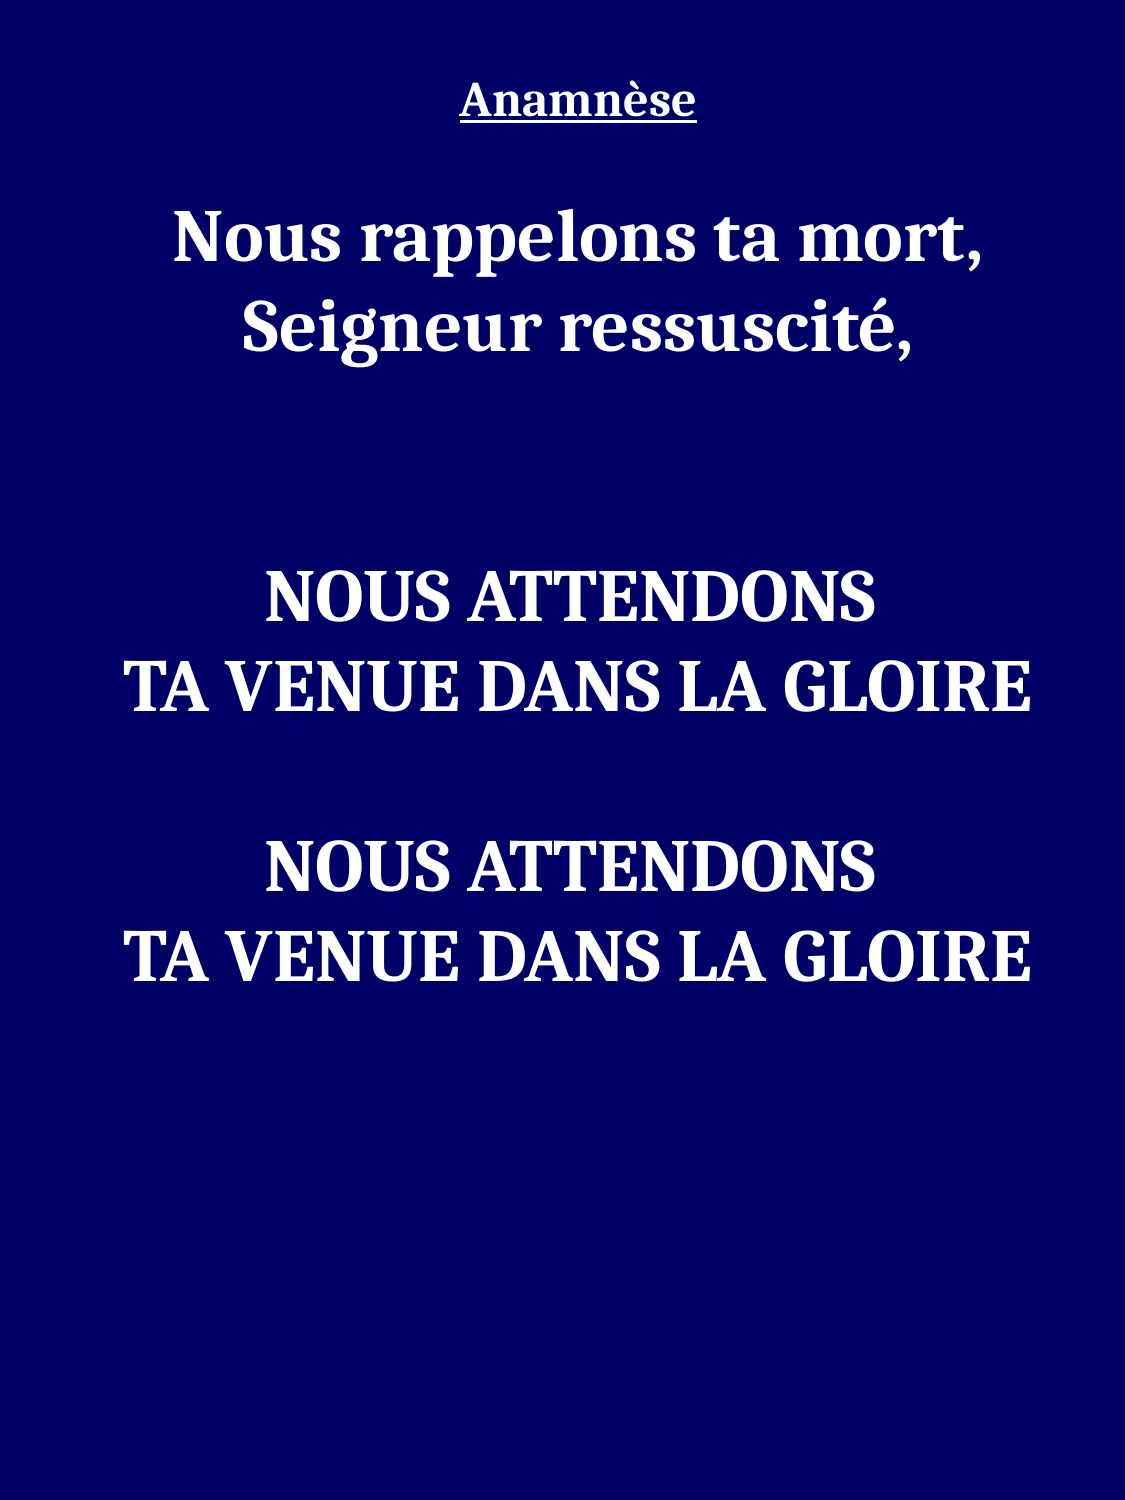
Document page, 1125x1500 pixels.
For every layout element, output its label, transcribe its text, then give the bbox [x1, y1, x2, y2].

text_box Anamnèse Nous rappelons ta mort, Seigneur ressuscité, NOUS ATTENDONS TA VENUE DANS LA GLOIRE NOUS ATTENDONS TA VENUE DANS LA GLOIRE [70, 58, 1087, 1436]
